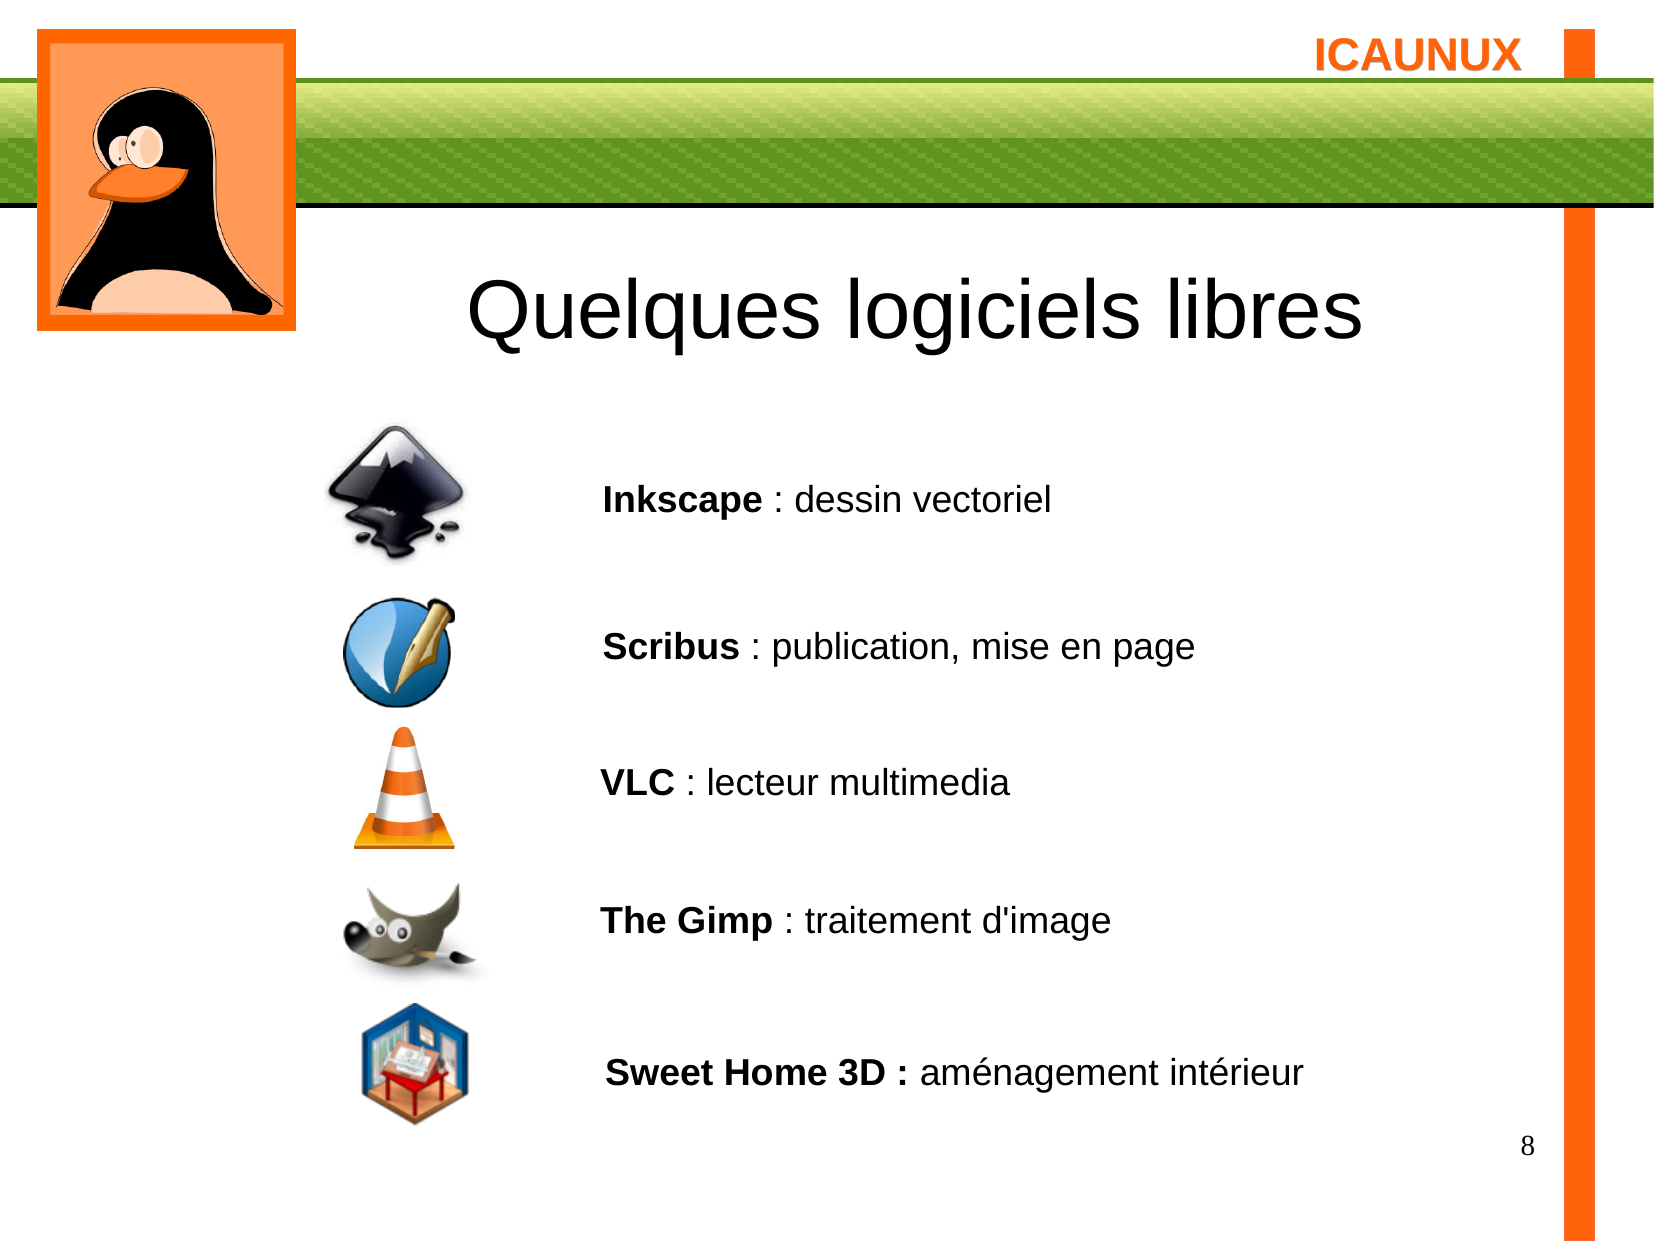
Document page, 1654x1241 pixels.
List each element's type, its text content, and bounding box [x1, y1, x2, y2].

text_box Scribus : publication, mise en page [587, 617, 1211, 682]
title Quelques logiciels libres [324, 236, 1506, 385]
text_box VLC : lecteur multimedia [585, 754, 1359, 818]
picture [0, 29, 1654, 331]
text_box The Gimp : traitement d'image [585, 892, 1413, 956]
picture [336, 722, 473, 859]
picture [324, 418, 473, 567]
picture [343, 596, 455, 708]
text_box Inkscape : dessin vectoriel [587, 470, 1372, 535]
picture [354, 1003, 477, 1126]
text_box Sweet Home 3D : aménagement intérieur [590, 1044, 1418, 1108]
picture [336, 879, 494, 994]
